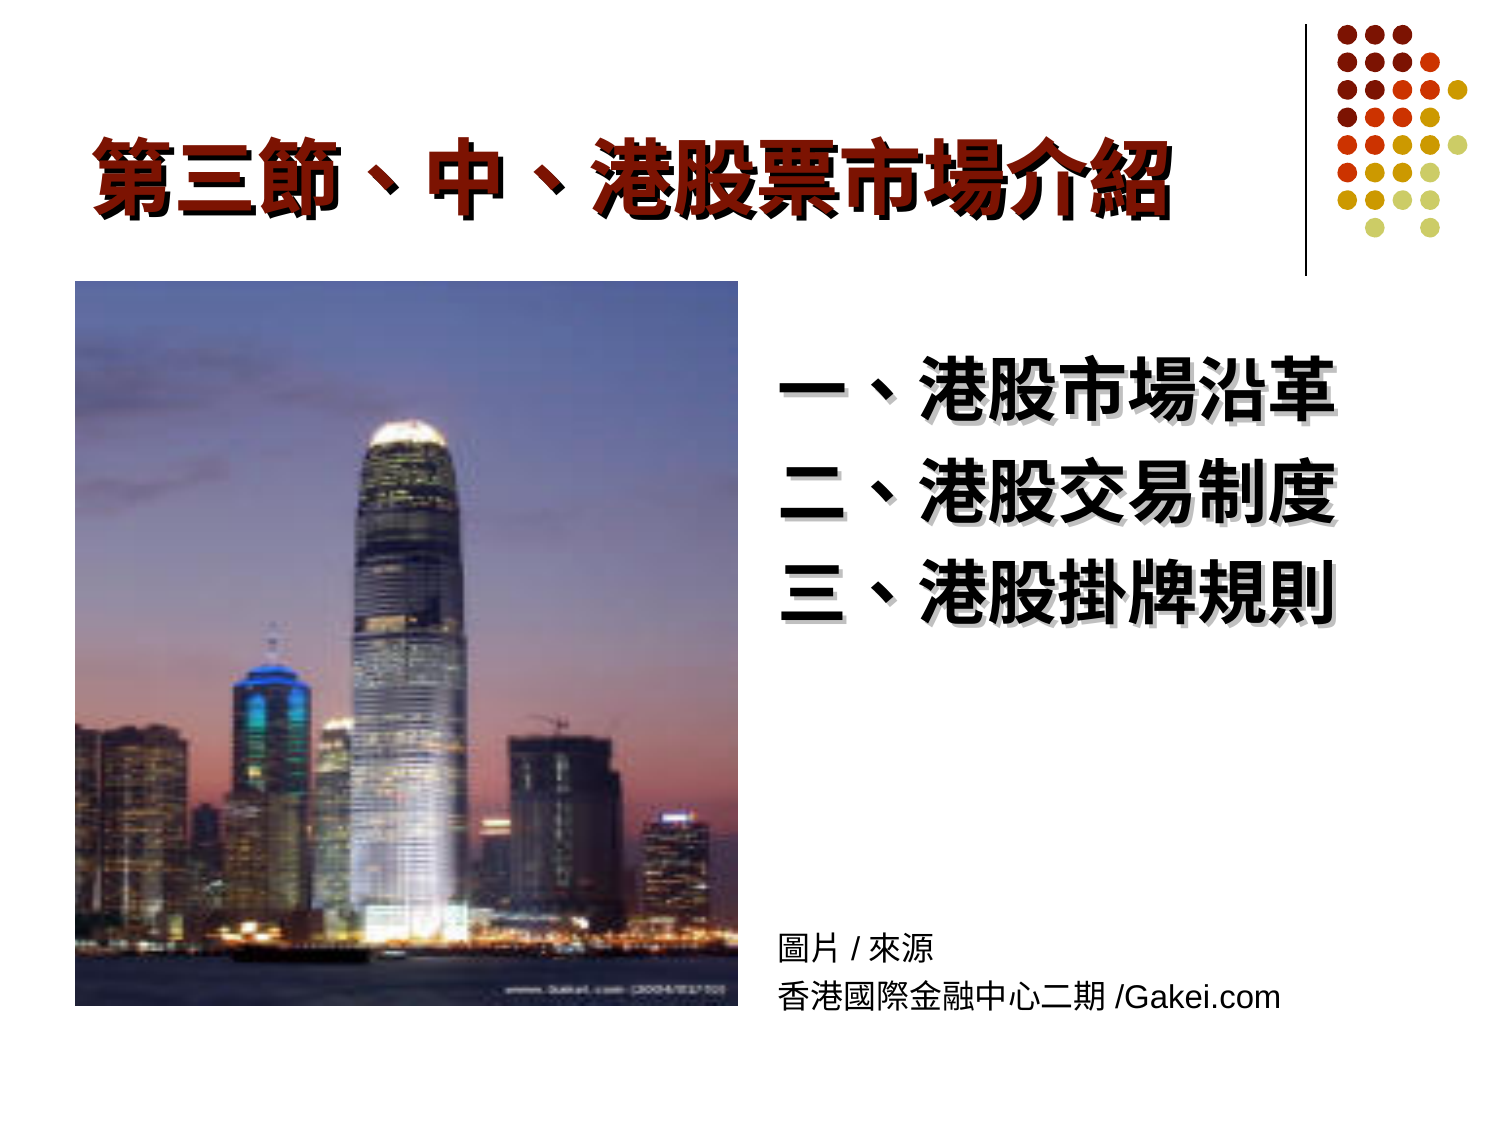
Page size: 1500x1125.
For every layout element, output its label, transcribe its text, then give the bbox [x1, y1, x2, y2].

title 第三節、中、港股票市場介紹 [74, 20, 1313, 233]
picture [75, 281, 738, 1006]
list 一、港股市場沿革 二、港股交易制度 三、港股掛牌規則 圖片/來源 香港國際金融中心二期/Gakei.com [762, 338, 1426, 1024]
